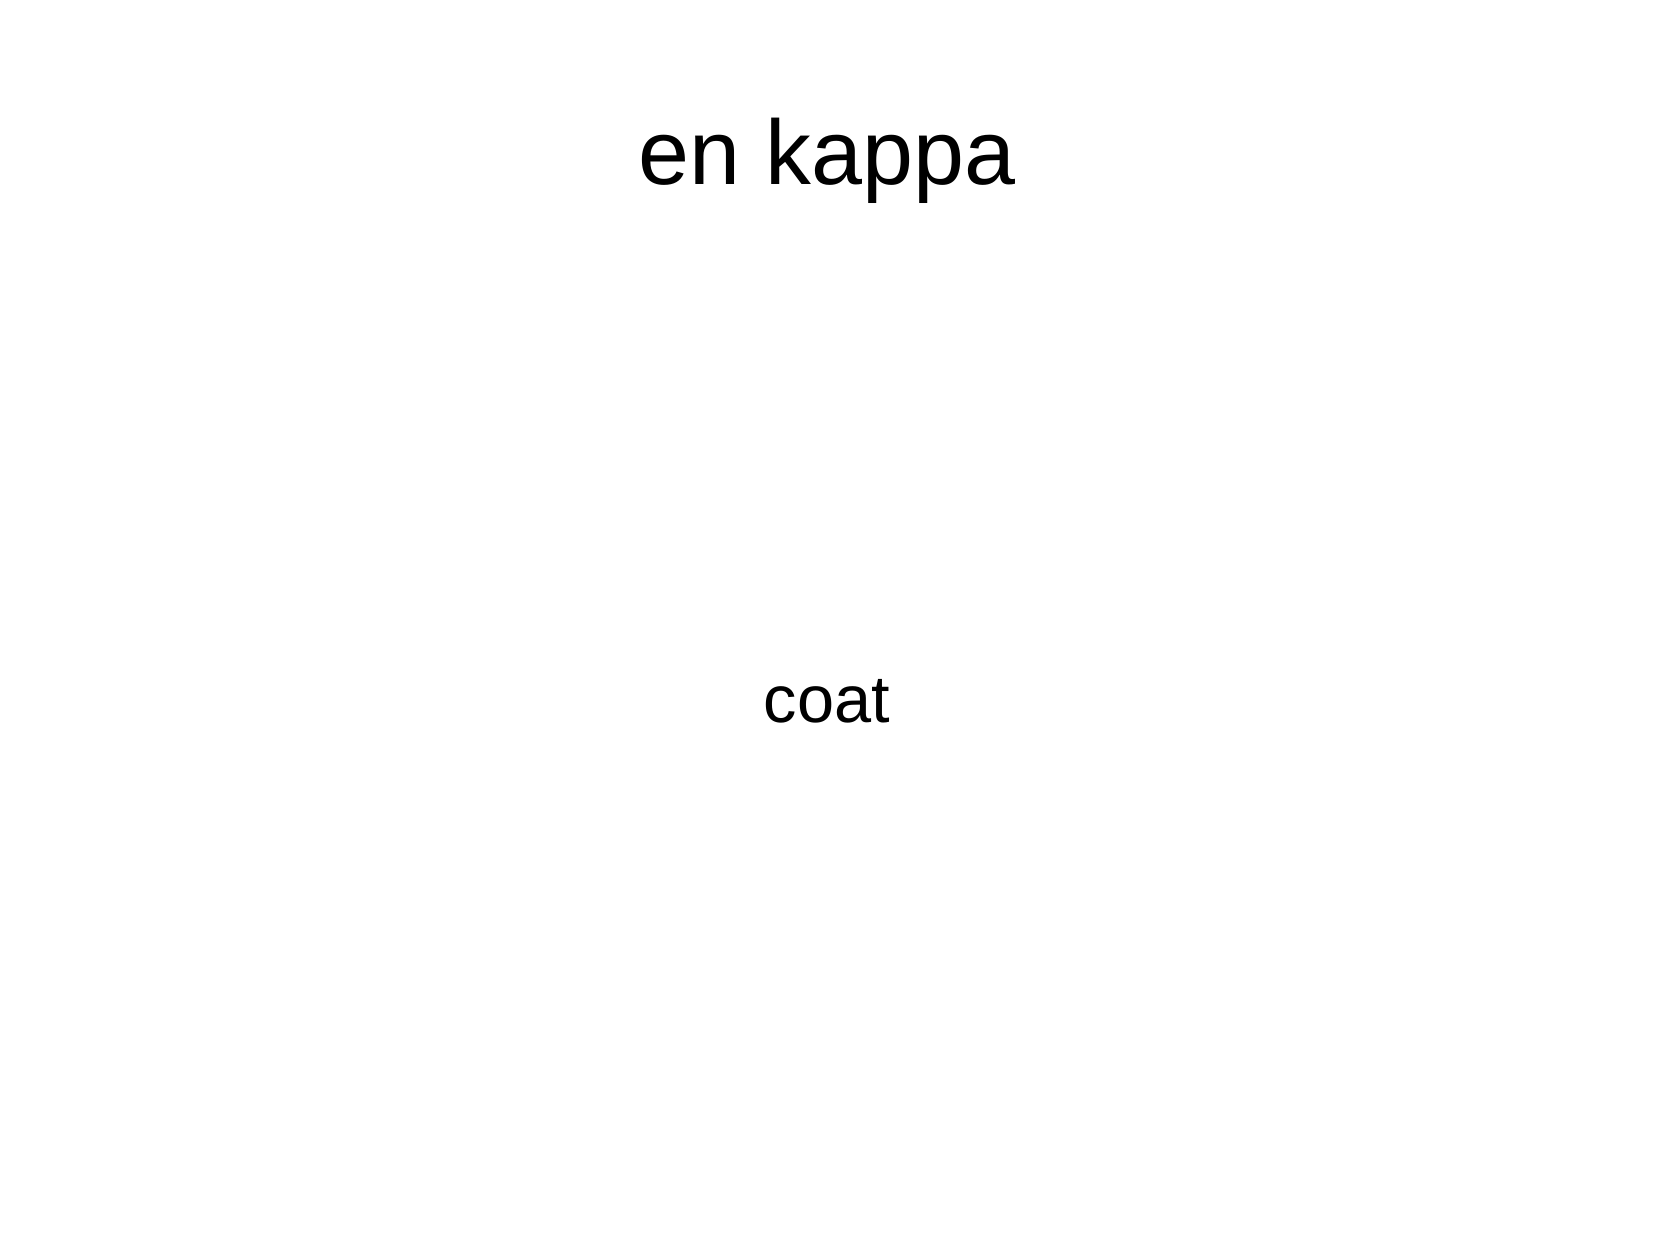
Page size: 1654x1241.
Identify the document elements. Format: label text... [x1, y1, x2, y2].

title en kappa [82, 56, 1571, 250]
subtitle coat [82, 297, 1571, 1102]
